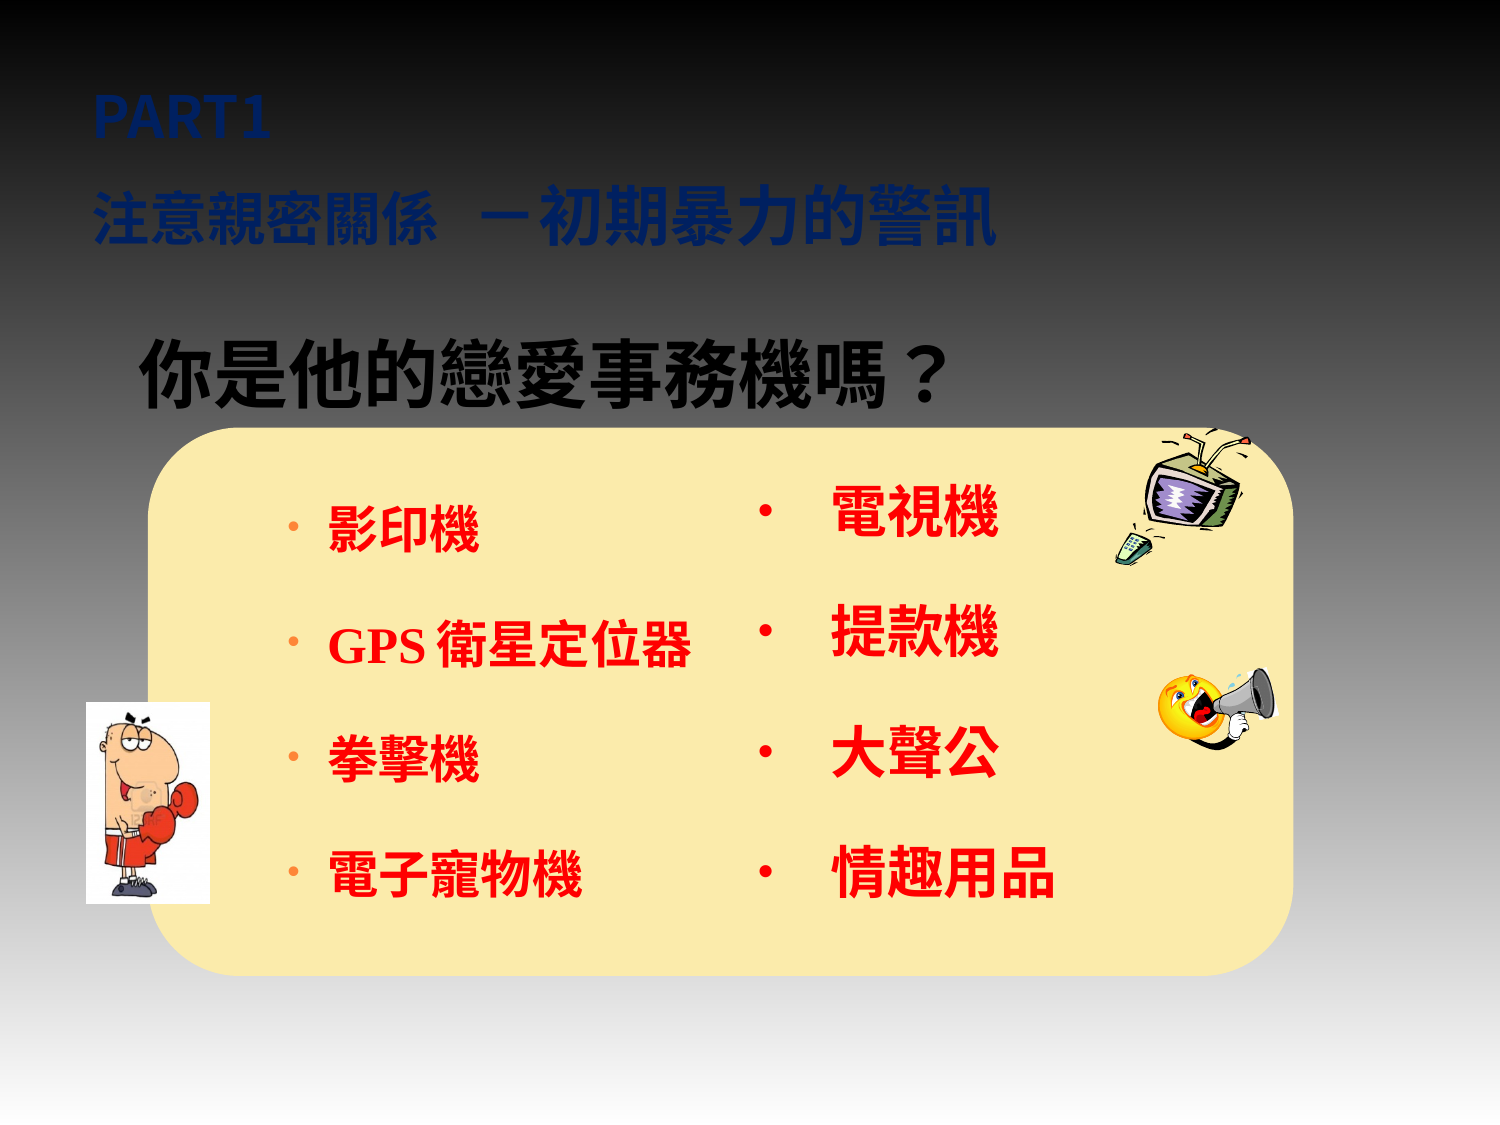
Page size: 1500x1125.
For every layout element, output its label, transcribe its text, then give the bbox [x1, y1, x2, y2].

picture [1112, 426, 1254, 568]
list 影印機 GPS衛星定位器 拳擊機 電子寵物機 [272, 437, 757, 927]
title Part1 注意親密關係 －初期暴力的警訊 [76, 54, 1471, 268]
text_box 電視機 提款機 大聲公 情趣用品 [743, 427, 1136, 917]
picture [86, 702, 210, 904]
text_box [147, 427, 1294, 976]
picture [1150, 655, 1284, 763]
text_box 你是他的戀愛事務機嗎？ [123, 283, 1010, 425]
